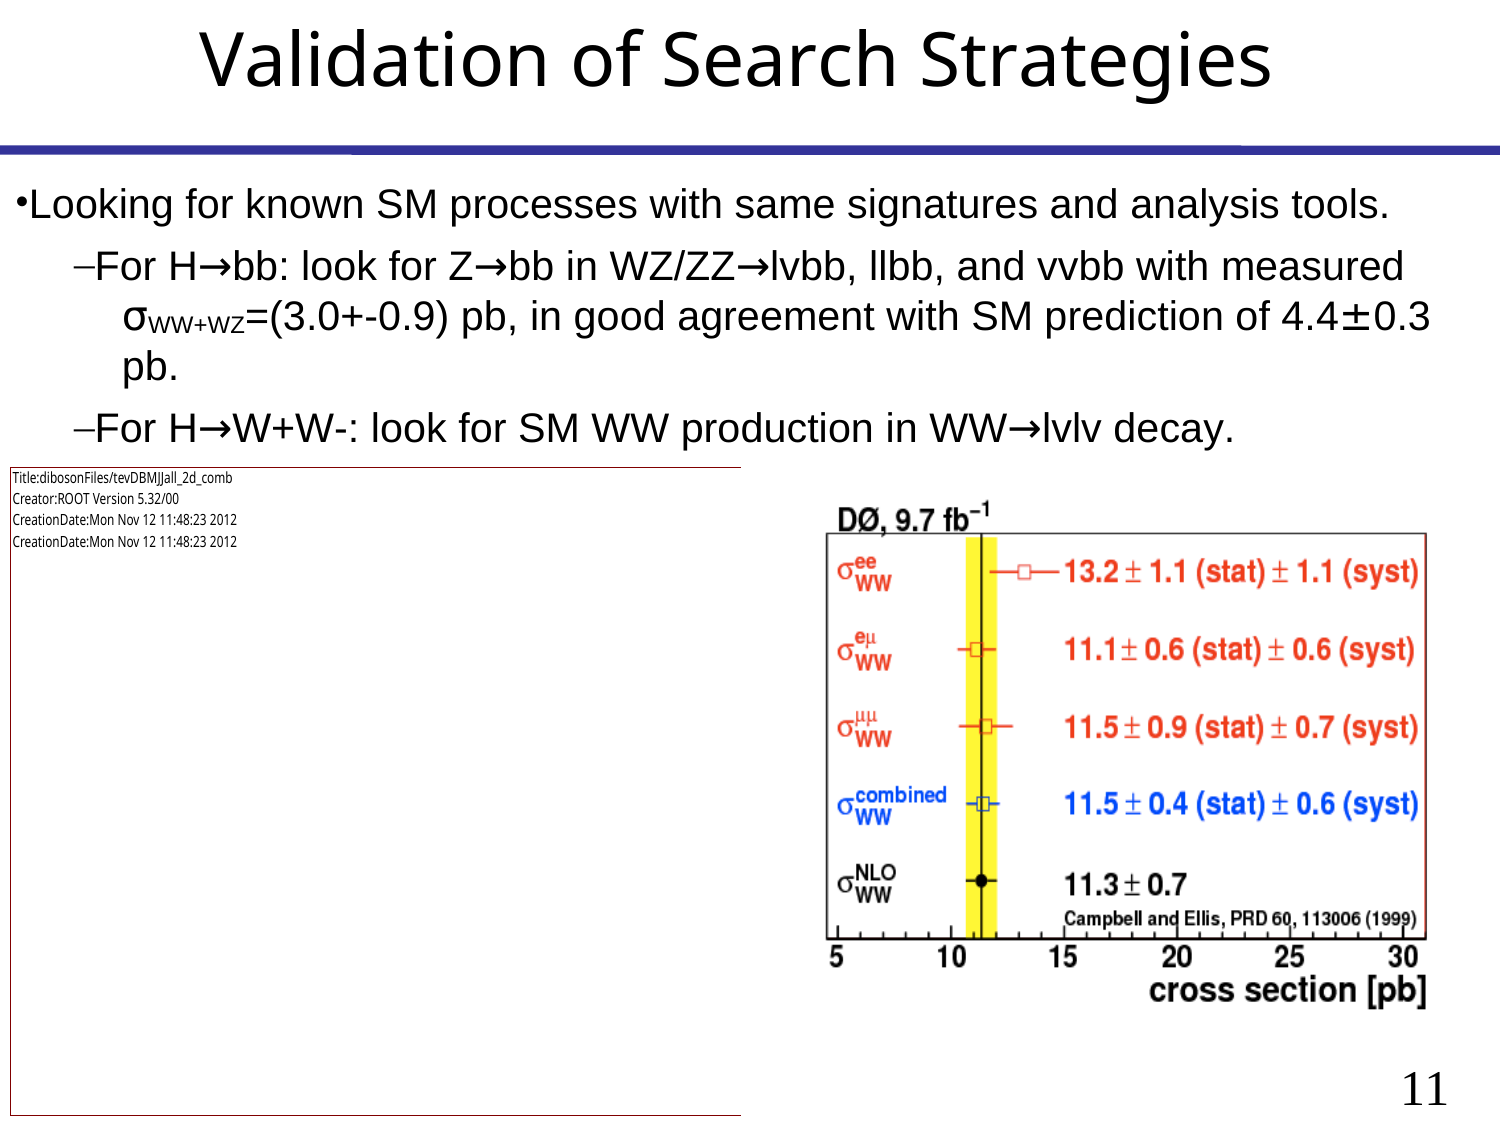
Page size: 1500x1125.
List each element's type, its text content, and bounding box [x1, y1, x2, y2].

text_box 11 [1385, 1047, 1466, 1123]
picture [8, 465, 741, 1116]
list Looking for known SM processes with same signatures and analysis tools. For H→bb: look for Z→bb in WZ/ZZ→lvbb, llbb, and vvbb with measured σWW+WZ=(3.0+-0.9) pb, in good agreement with SM prediction of 4.4±0.3 pb. For H→W+W-: look for SM WW production in WW→lvlv decay. [0, 150, 1500, 426]
picture [752, 479, 1500, 1021]
title Validation of Search Strategies [0, 11, 1474, 118]
